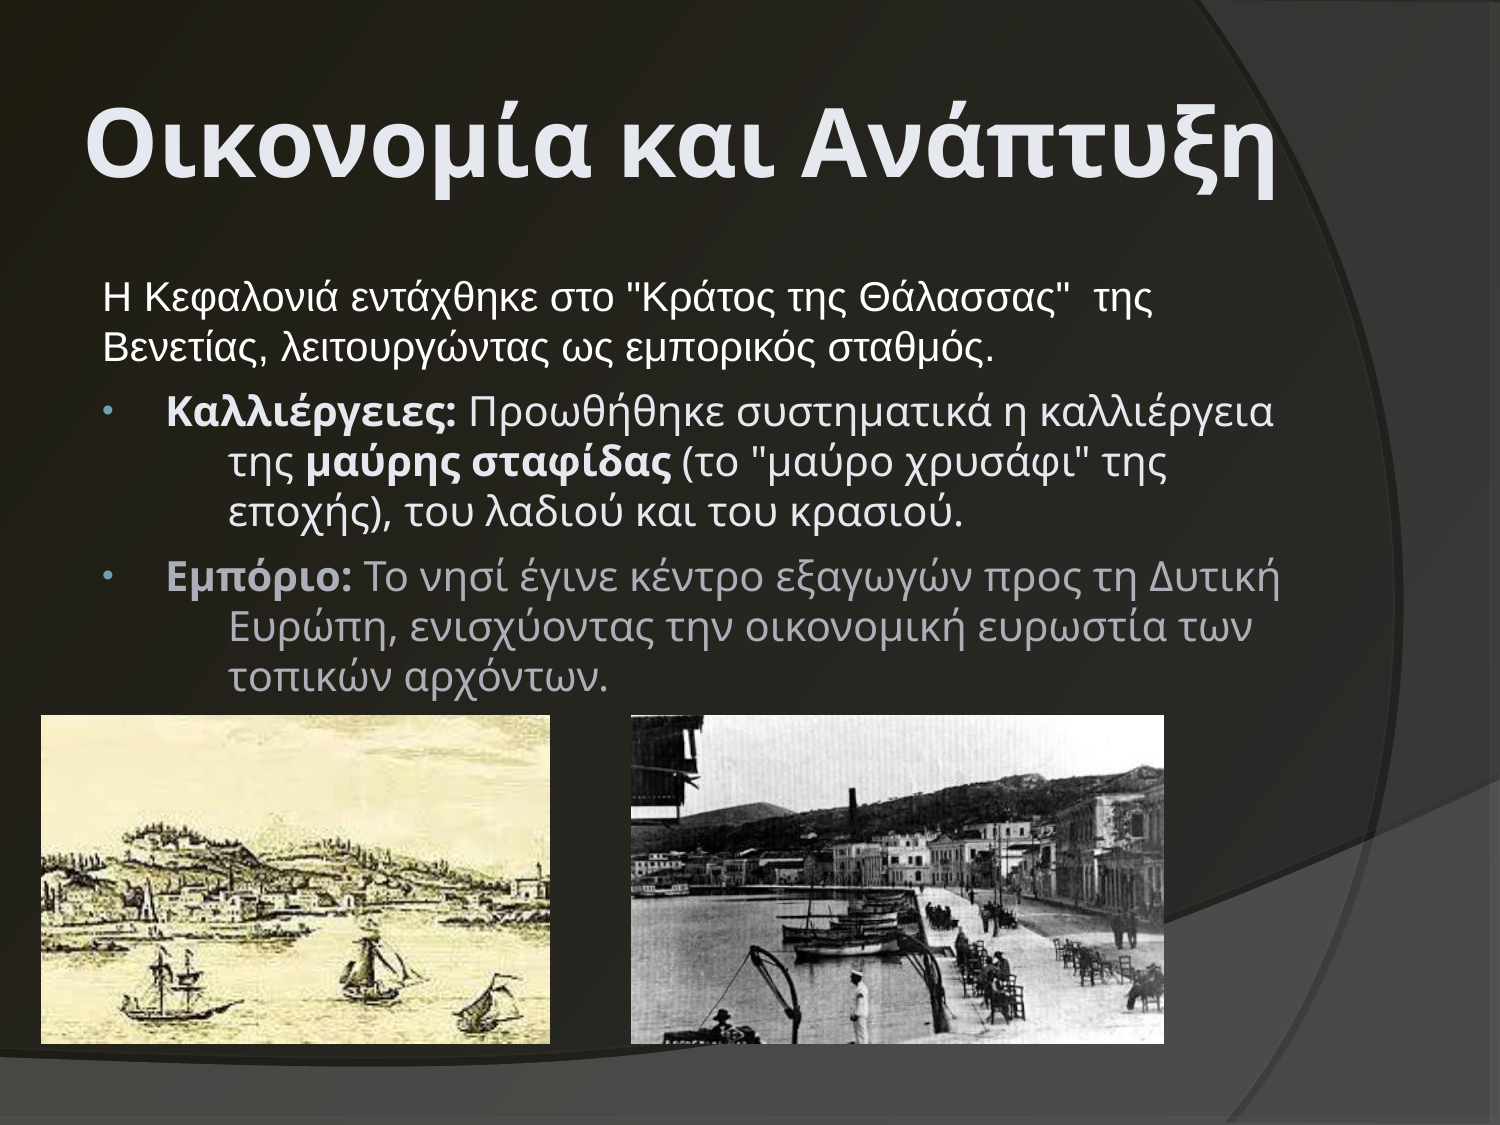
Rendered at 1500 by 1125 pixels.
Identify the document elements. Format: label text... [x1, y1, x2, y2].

picture [41, 716, 550, 1044]
list Η Κεφαλονιά εντάχθηκε στο "Κράτος της Θάλασσας" της Βενετίας, λειτουργώντας ως εμπορικός σταθμός. Καλλιέργειες: Προωθήθηκε συστηματικά η καλλιέργεια της μαύρης σταφίδας (το "μαύρο χρυσάφι" της εποχής), του λαδιού και του κρασιού. Εμπόριο: Το νησί έγινε κέντρο εξαγωγών προς τη Δυτική Ευρώπη, ενισχύοντας την οικονομική ευρωστία των τοπικών αρχόντων. [75, 262, 1300, 1005]
title Οικονομία και Ανάπτυξη [75, 45, 1300, 233]
picture [631, 716, 1164, 1044]
